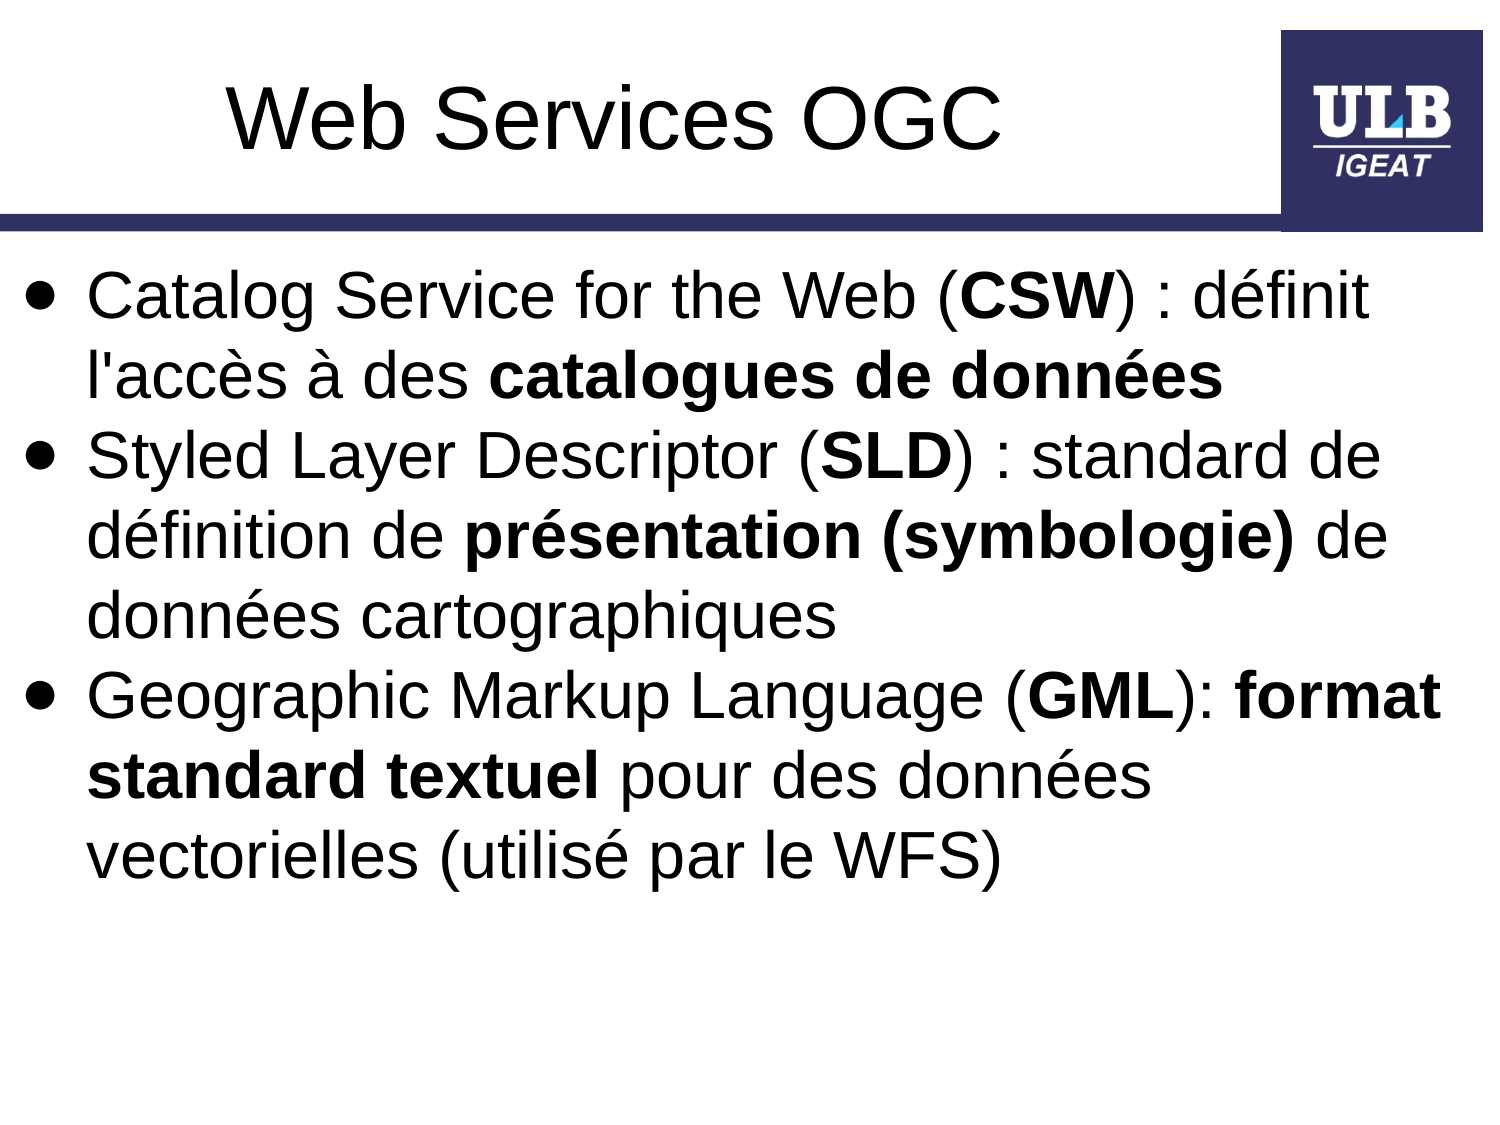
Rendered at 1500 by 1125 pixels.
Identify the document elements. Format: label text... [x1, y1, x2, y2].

text_box Web Services OGC [0, 49, 1278, 192]
text_box Catalog Service for the Web (CSW) : définit l'accès à des catalogues de données Styled Layer Descriptor (SLD) : standard de définition de présentation (symbologie) de données cartographiques Geographic Markup Language (GML): format standard textuel pour des données vectorielles (utilisé par le WFS) [11, 251, 1487, 1088]
picture [1281, 30, 1483, 232]
